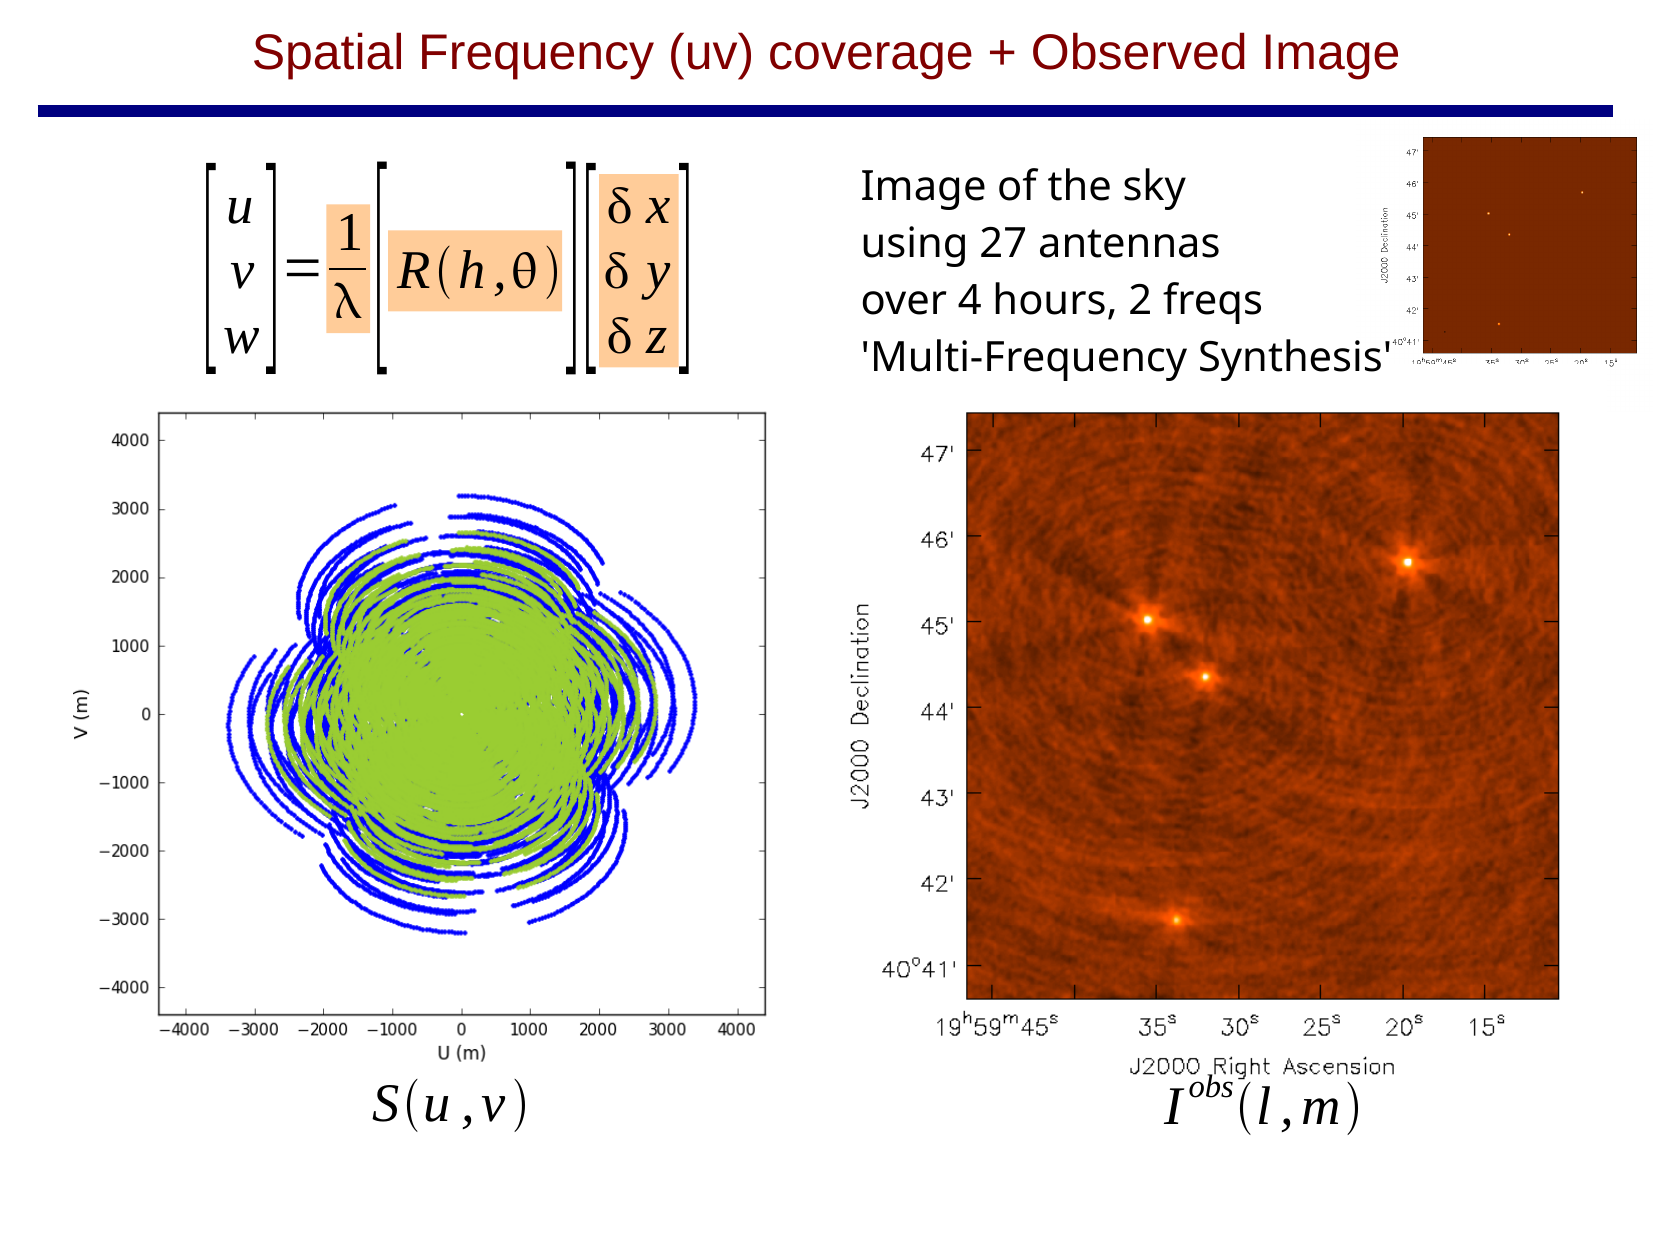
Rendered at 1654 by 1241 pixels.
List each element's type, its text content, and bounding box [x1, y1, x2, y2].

chart [355, 1073, 541, 1136]
chart [1147, 1070, 1375, 1140]
picture [60, 119, 1653, 1160]
text_box Image of the sky using 27 antennas over 4 hours, 2 freqs 'Multi-Frequency Synthesis' [845, 148, 1466, 378]
chart [189, 158, 708, 377]
title Spatial Frequency (uv) coverage + Observed Image [82, 15, 1571, 89]
